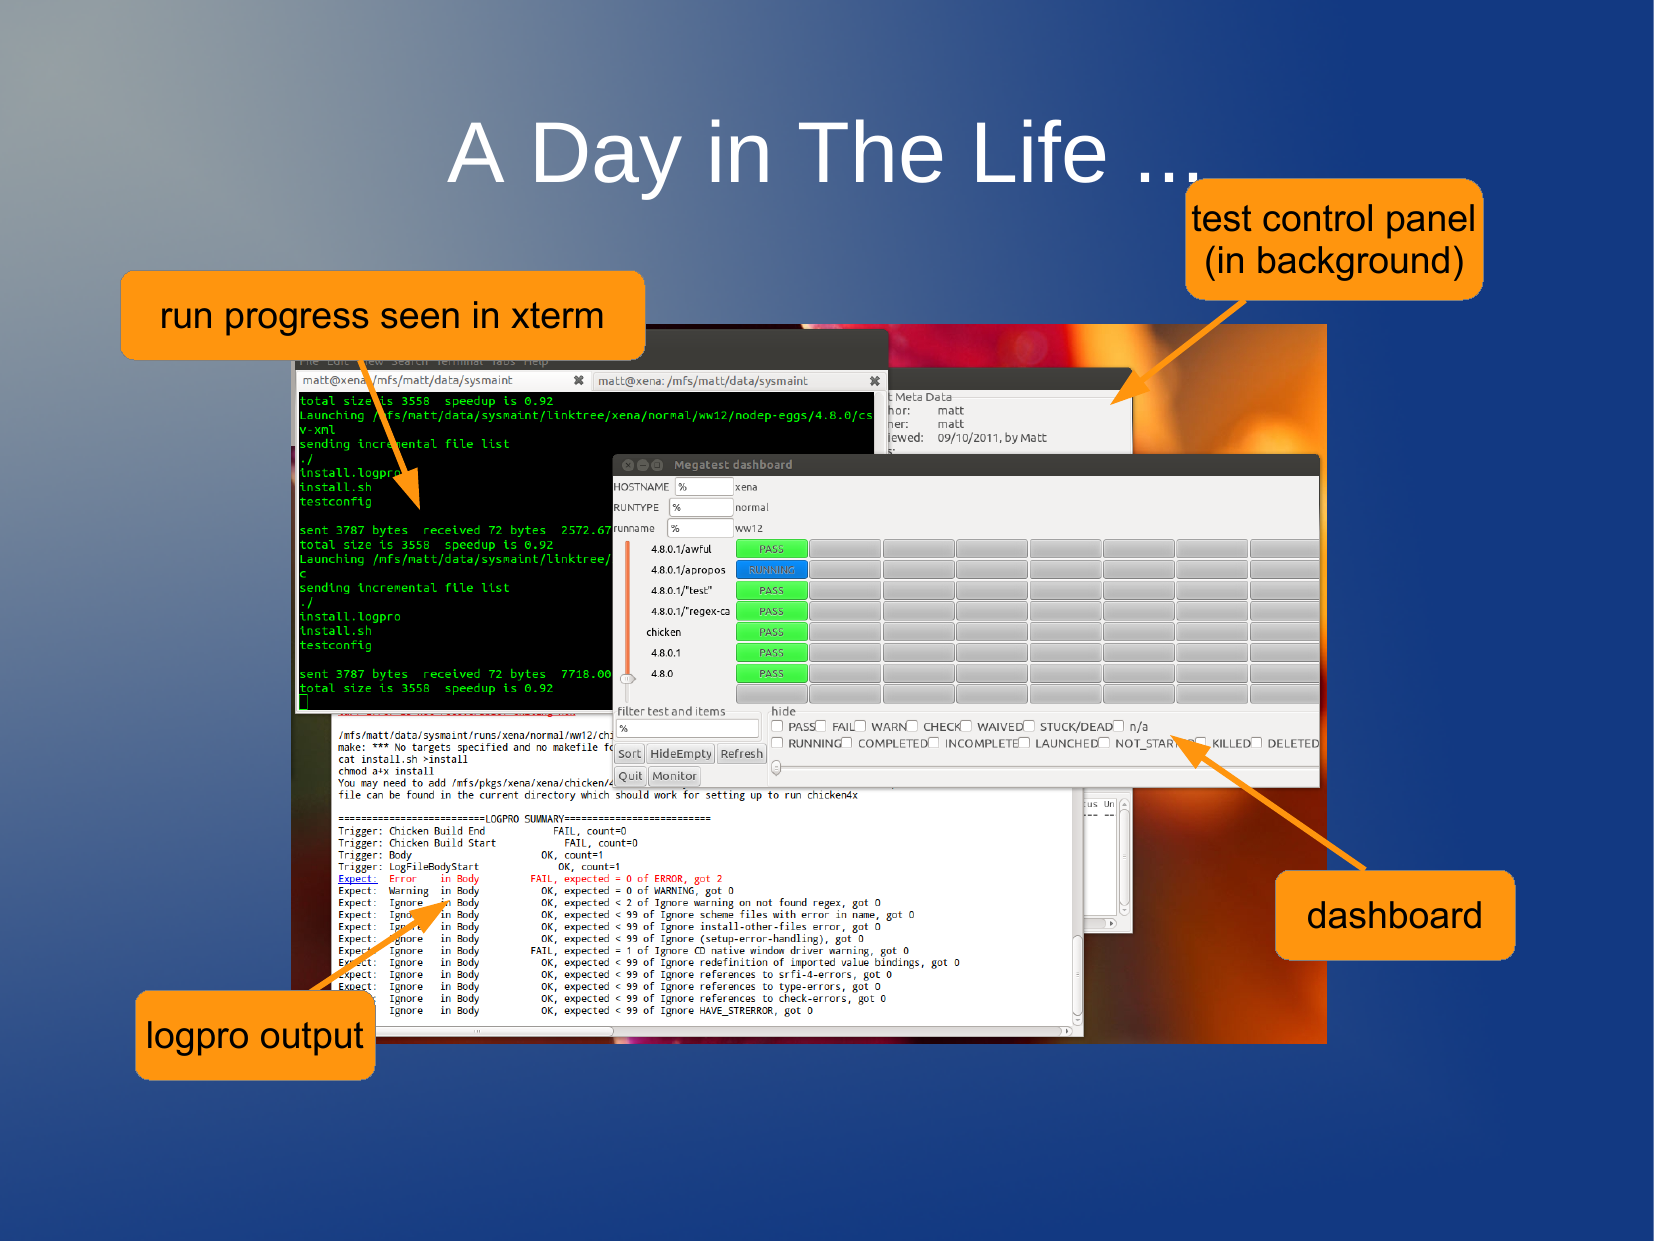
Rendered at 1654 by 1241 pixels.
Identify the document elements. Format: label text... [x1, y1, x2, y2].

picture [0, 0, 1654, 1241]
text_box dashboard [1275, 870, 1516, 961]
text_box logpro output [135, 990, 376, 1081]
text_box test control panel (in background) [1185, 178, 1484, 301]
title A Day in The Life ... [82, 49, 1571, 257]
text_box run progress seen in xterm [120, 270, 646, 361]
